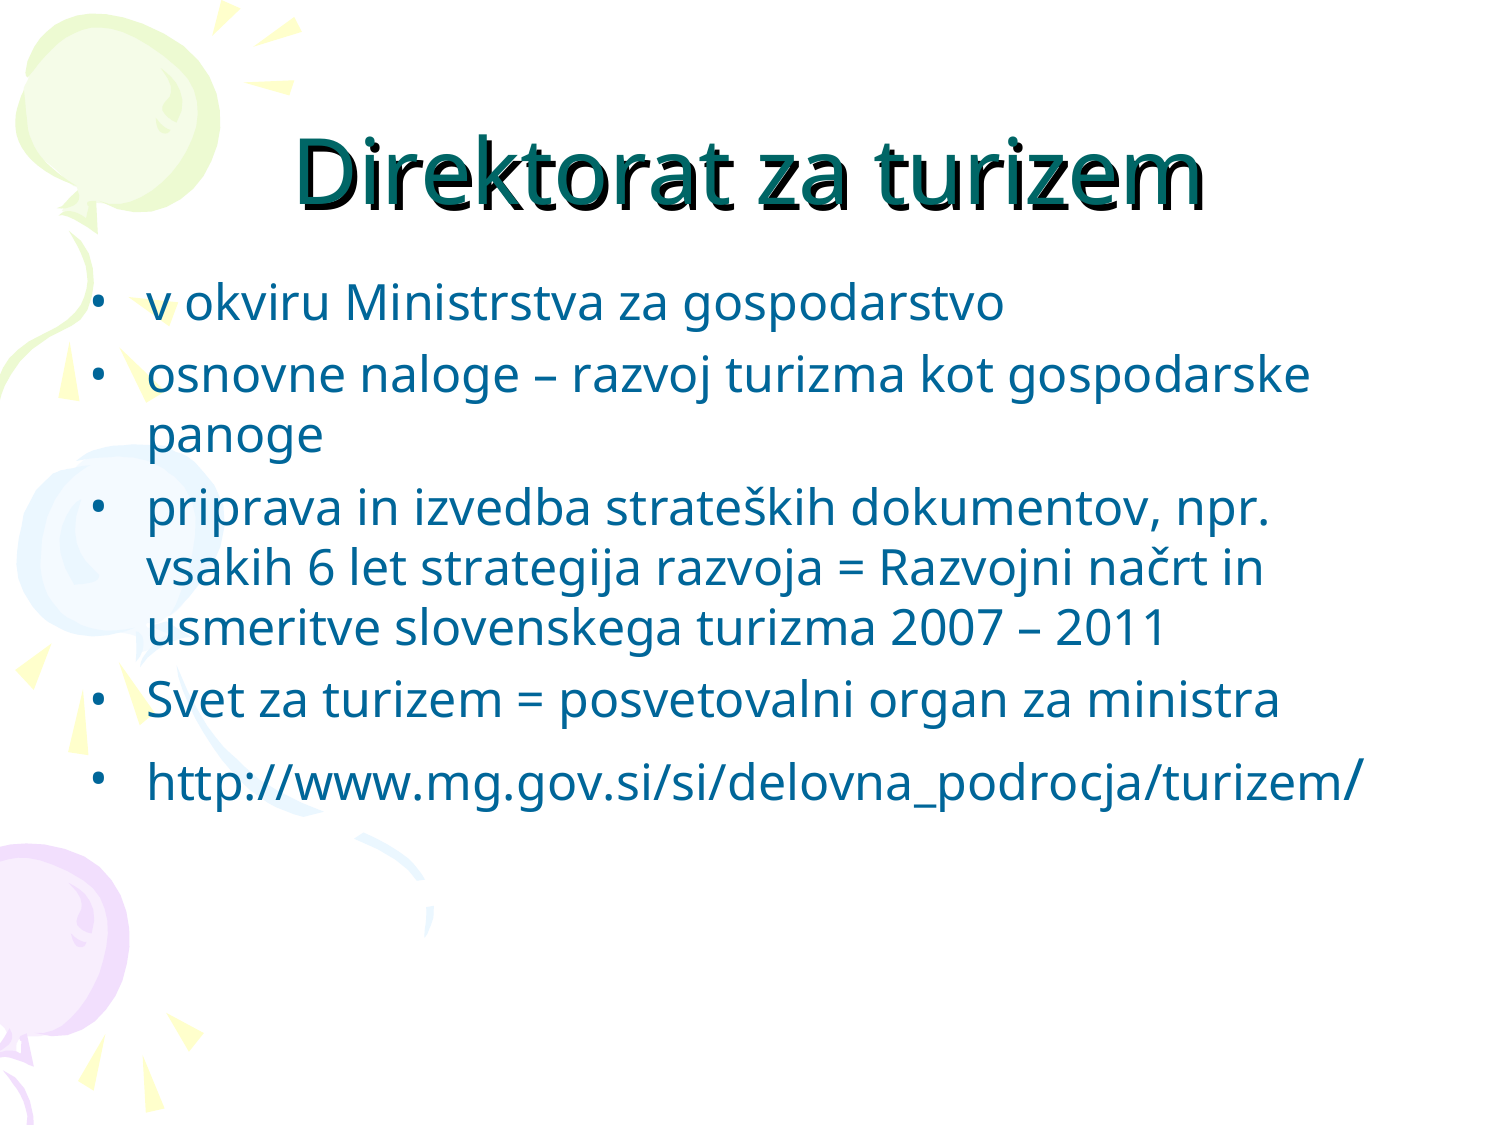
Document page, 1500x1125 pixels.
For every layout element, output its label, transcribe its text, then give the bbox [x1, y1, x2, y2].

title Direktorat za turizem [72, 16, 1426, 233]
list v okviru Ministrstva za gospodarstvo osnovne naloge – razvoj turizma kot gospodarske panoge priprava in izvedba strateških dokumentov, npr. vsakih 6 let strategija razvoja = Razvojni načrt in usmeritve slovenskega turizma 2007 – 2011 Svet za turizem = posvetovalni organ za ministra http://www.mg.gov.si/si/delovna_podrocja/turizem/ [75, 262, 1426, 994]
